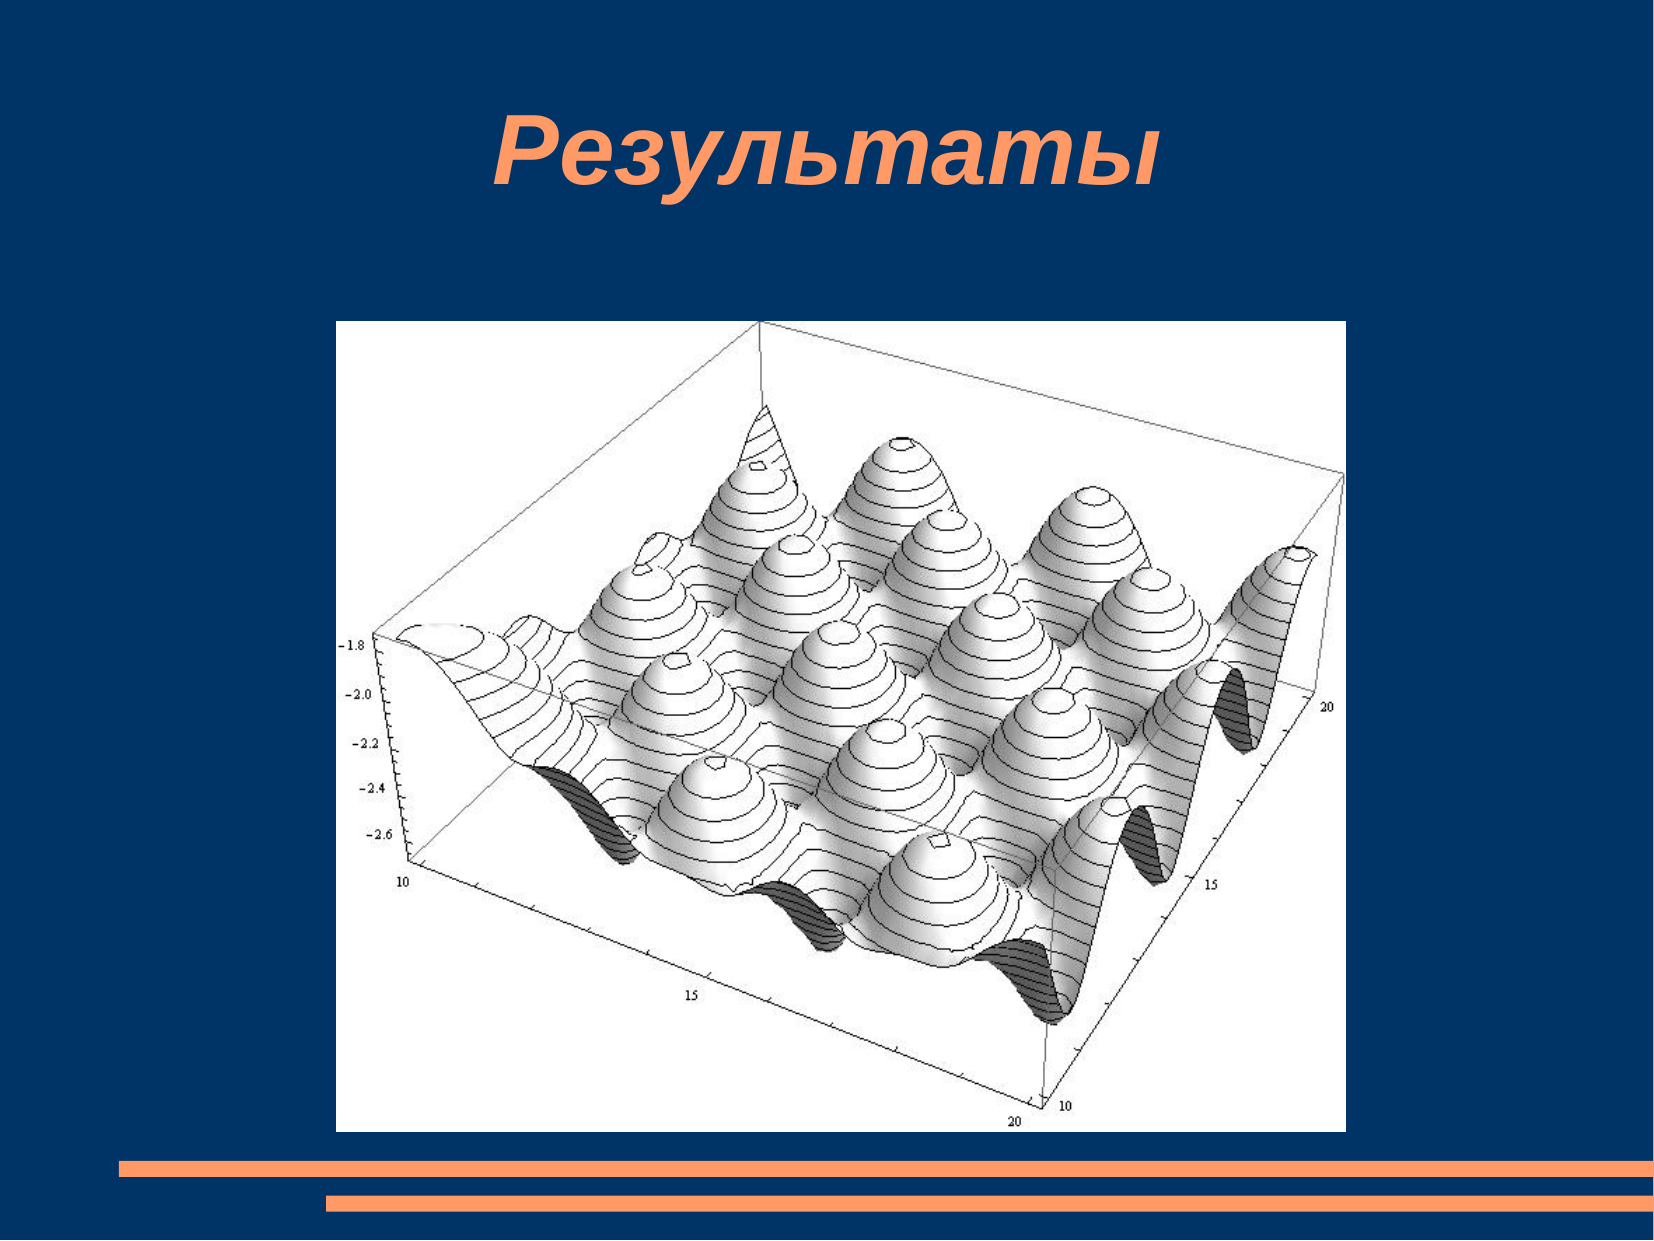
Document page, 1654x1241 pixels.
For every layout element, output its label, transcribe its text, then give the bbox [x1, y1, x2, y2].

picture [336, 321, 1346, 1132]
title Результаты [121, 46, 1534, 254]
